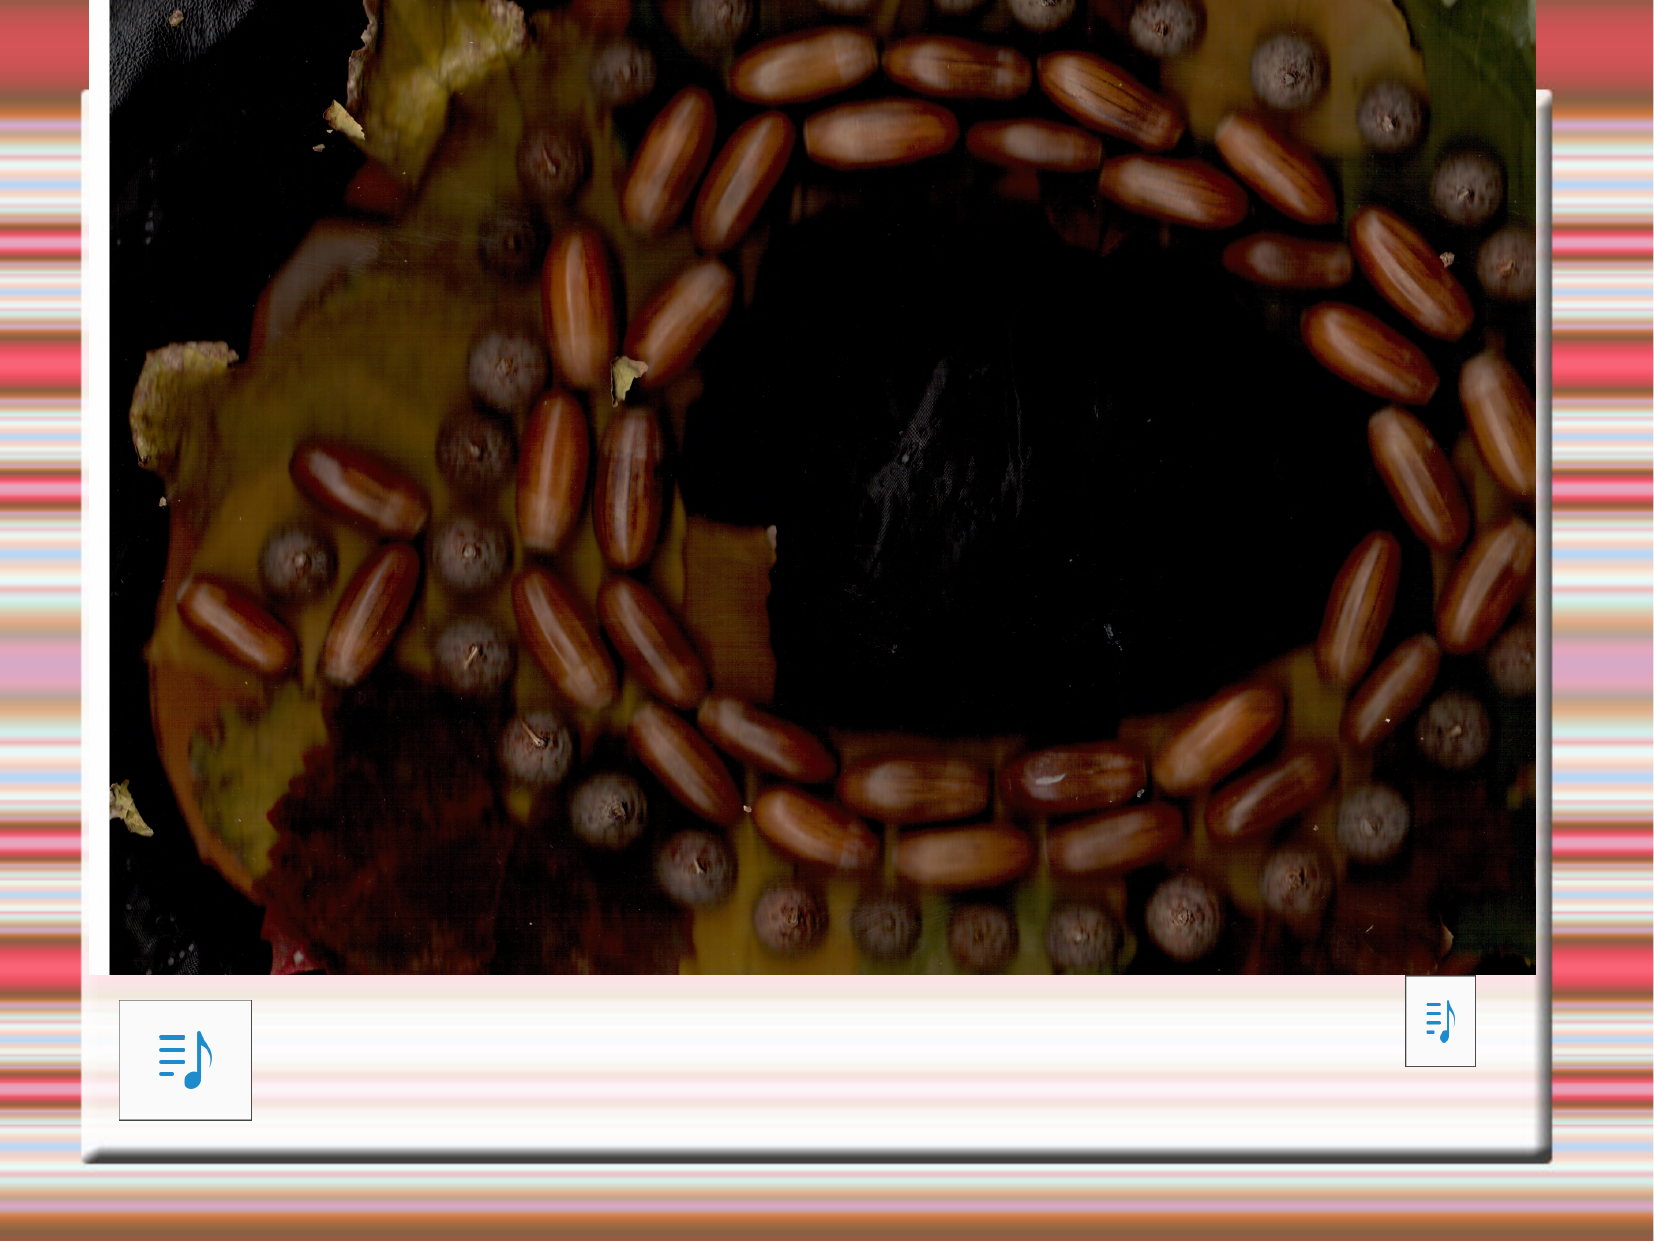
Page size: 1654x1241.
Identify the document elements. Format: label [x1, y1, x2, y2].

text_box [118, 999, 253, 1123]
picture [0, 0, 1654, 1241]
text_box [1404, 974, 1477, 1068]
